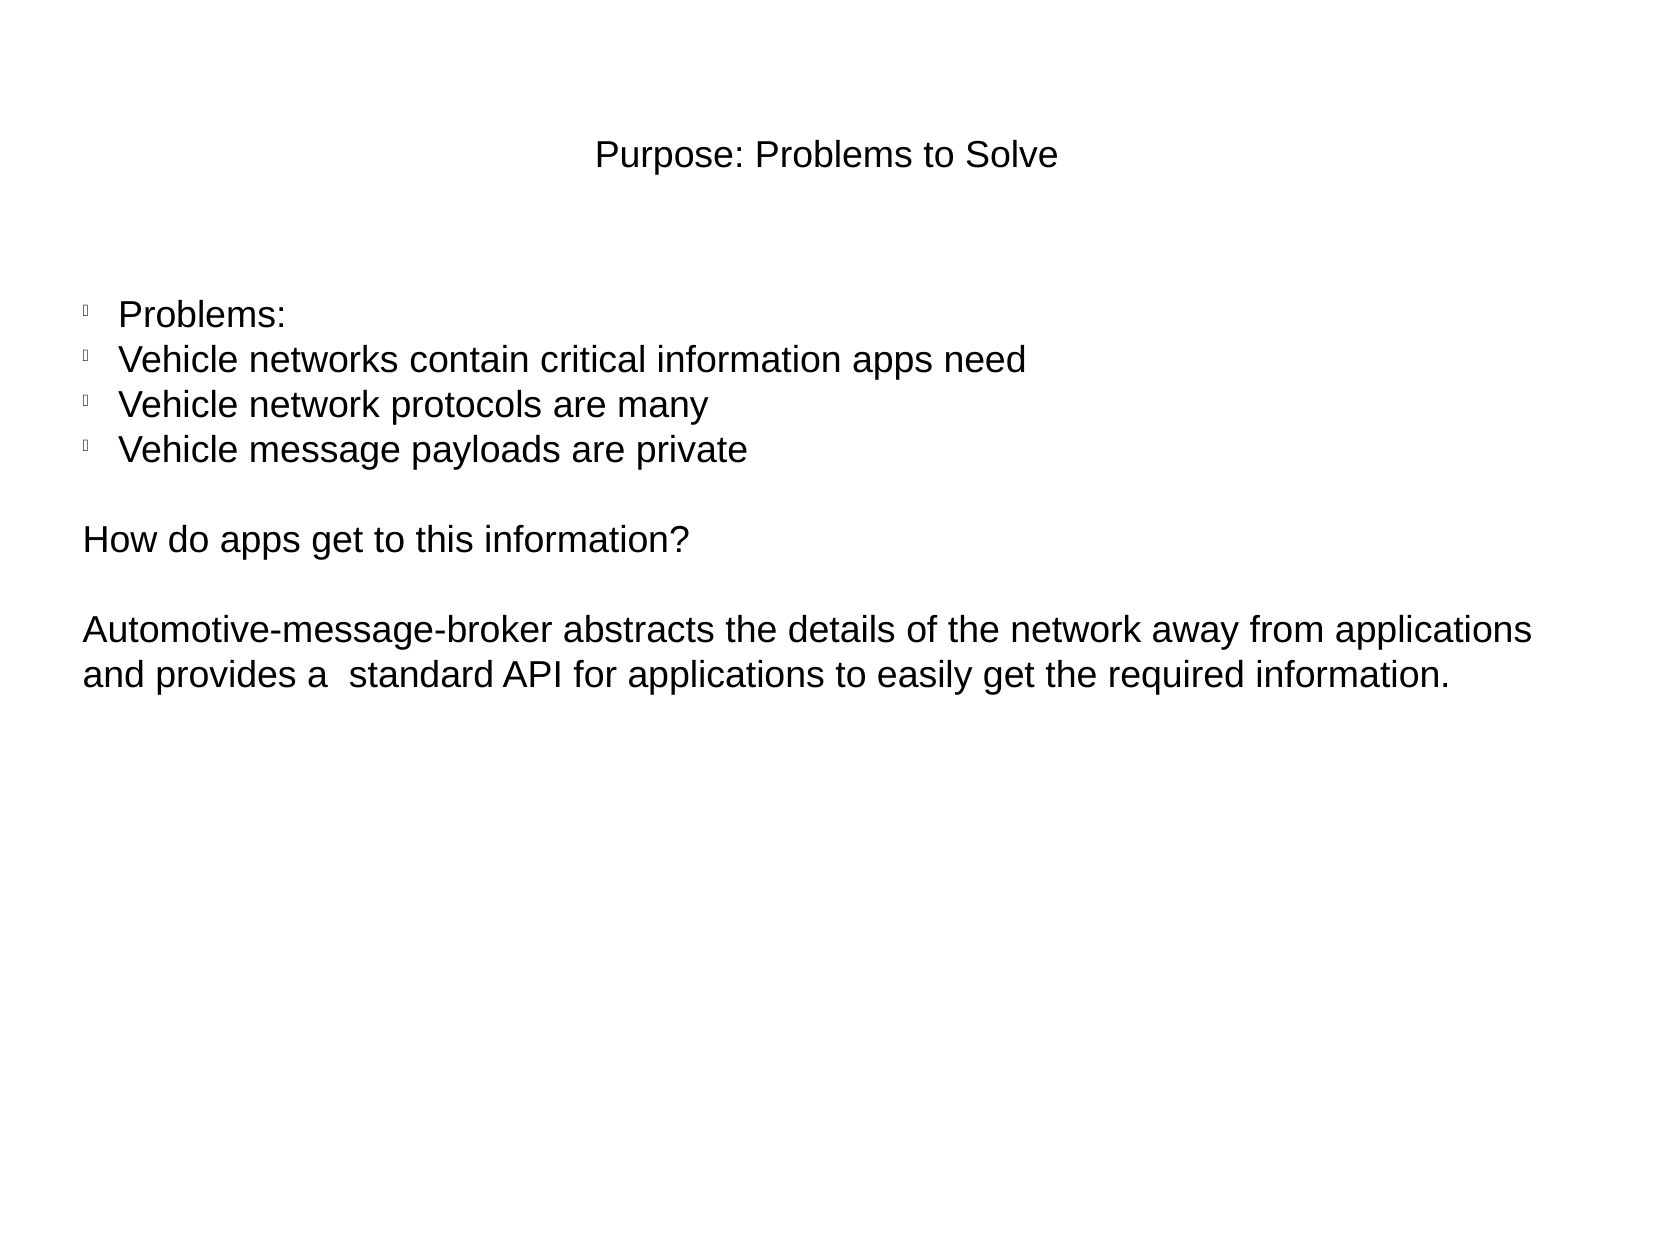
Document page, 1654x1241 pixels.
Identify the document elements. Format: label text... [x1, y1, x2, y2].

text_box Purpose: Problems to Solve [82, 49, 1571, 257]
text_box Problems: Vehicle networks contain critical information apps need Vehicle network protocols are many Vehicle message payloads are private How do apps get to this information? Automotive-message-broker abstracts the details of the network away from applications and provides a standard API for applications to easily get the required information. [82, 290, 1538, 1010]
